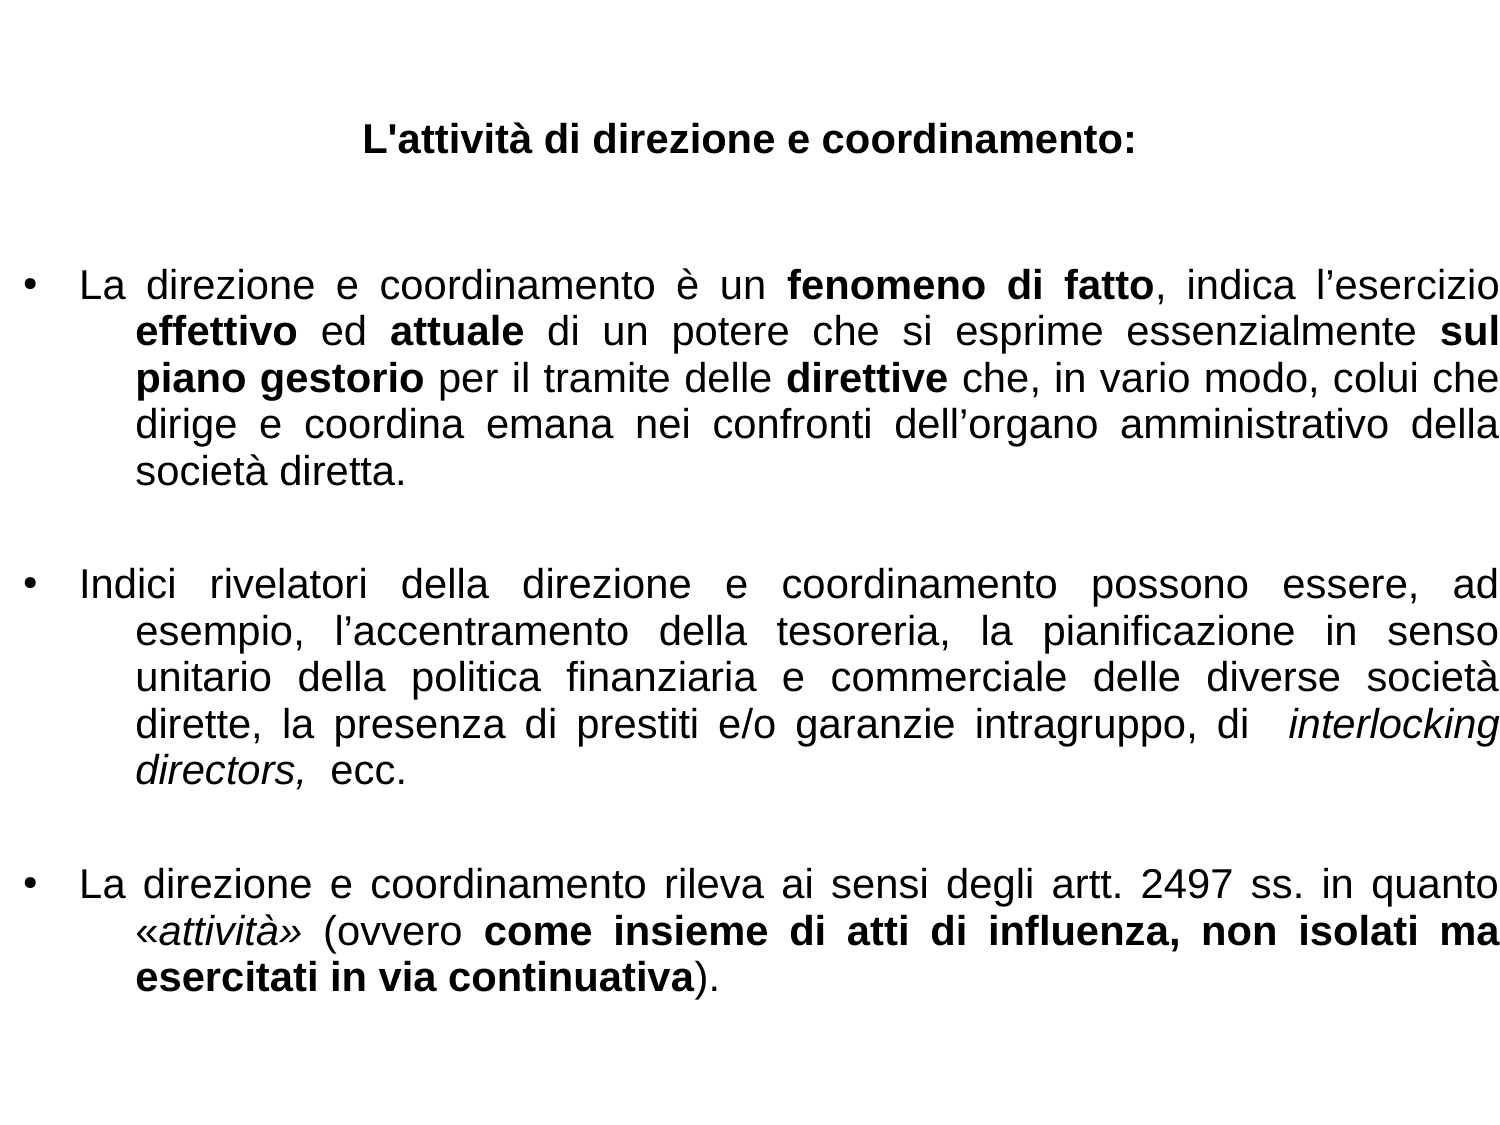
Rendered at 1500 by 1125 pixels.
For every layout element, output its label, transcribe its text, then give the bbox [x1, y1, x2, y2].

title L'attività di direzione e coordinamento: [75, 45, 1426, 233]
list La direzione e coordinamento è un fenomeno di fatto, indica l’esercizio effettivo ed attuale di un potere che si esprime essenzialmente sul piano gestorio per il tramite delle direttive che, in vario modo, colui che dirige e coordina emana nei confronti dell’organo amministrativo della società diretta. Indici rivelatori della direzione e coordinamento possono essere, ad esempio, l’accentramento della tesoreria, la pianificazione in senso unitario della politica finanziaria e commerciale delle diverse società dirette, la presenza di prestiti e/o garanzie intragruppo, di interlocking directors, ecc. La direzione e coordinamento rileva ai sensi degli artt. 2497 ss. in quanto «attività» (ovvero come insieme di atti di influenza, non isolati ma esercitati in via continuativa). [8, 261, 1500, 1125]
